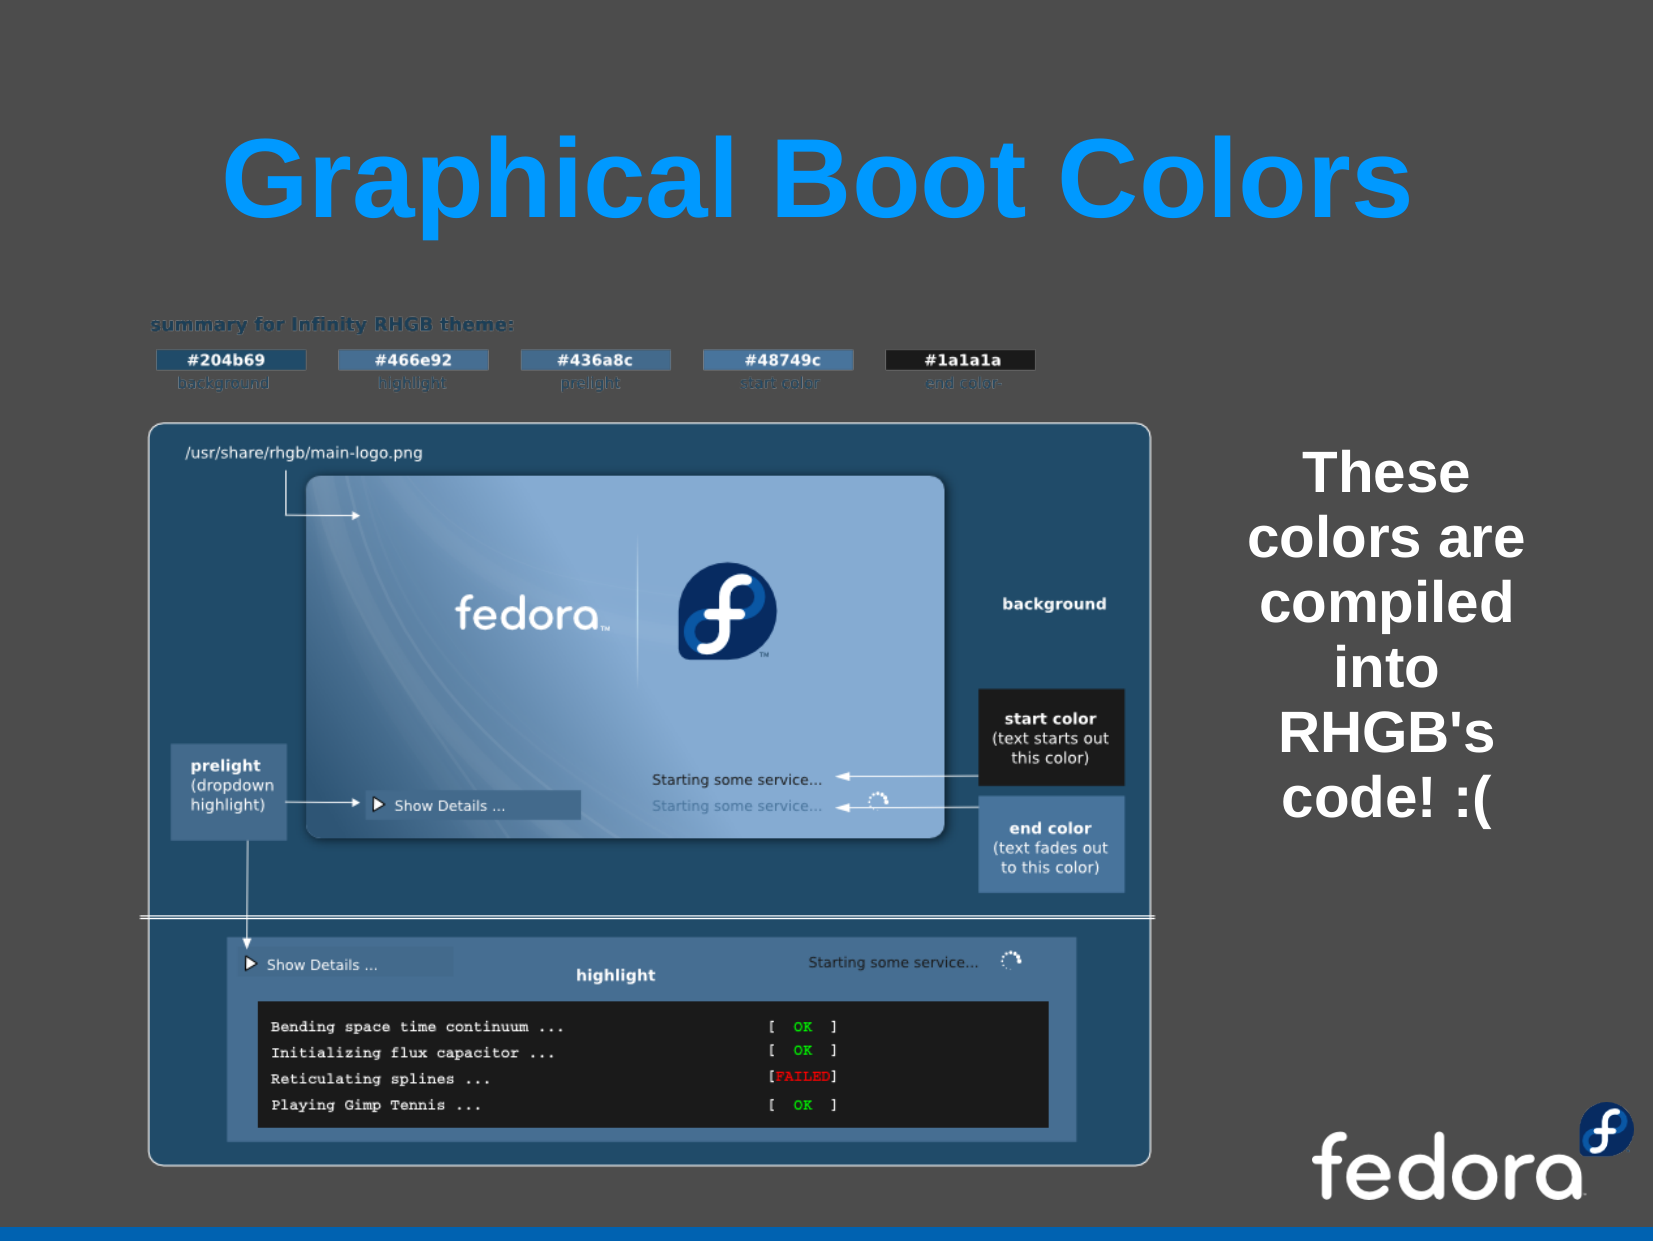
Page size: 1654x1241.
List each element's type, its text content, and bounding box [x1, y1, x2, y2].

picture [1312, 1102, 1634, 1200]
title Graphical Boot Colors [112, 75, 1524, 283]
picture [103, 262, 1200, 1201]
text_box These colors are compiled into RHGB's code! :( [1199, 432, 1575, 838]
